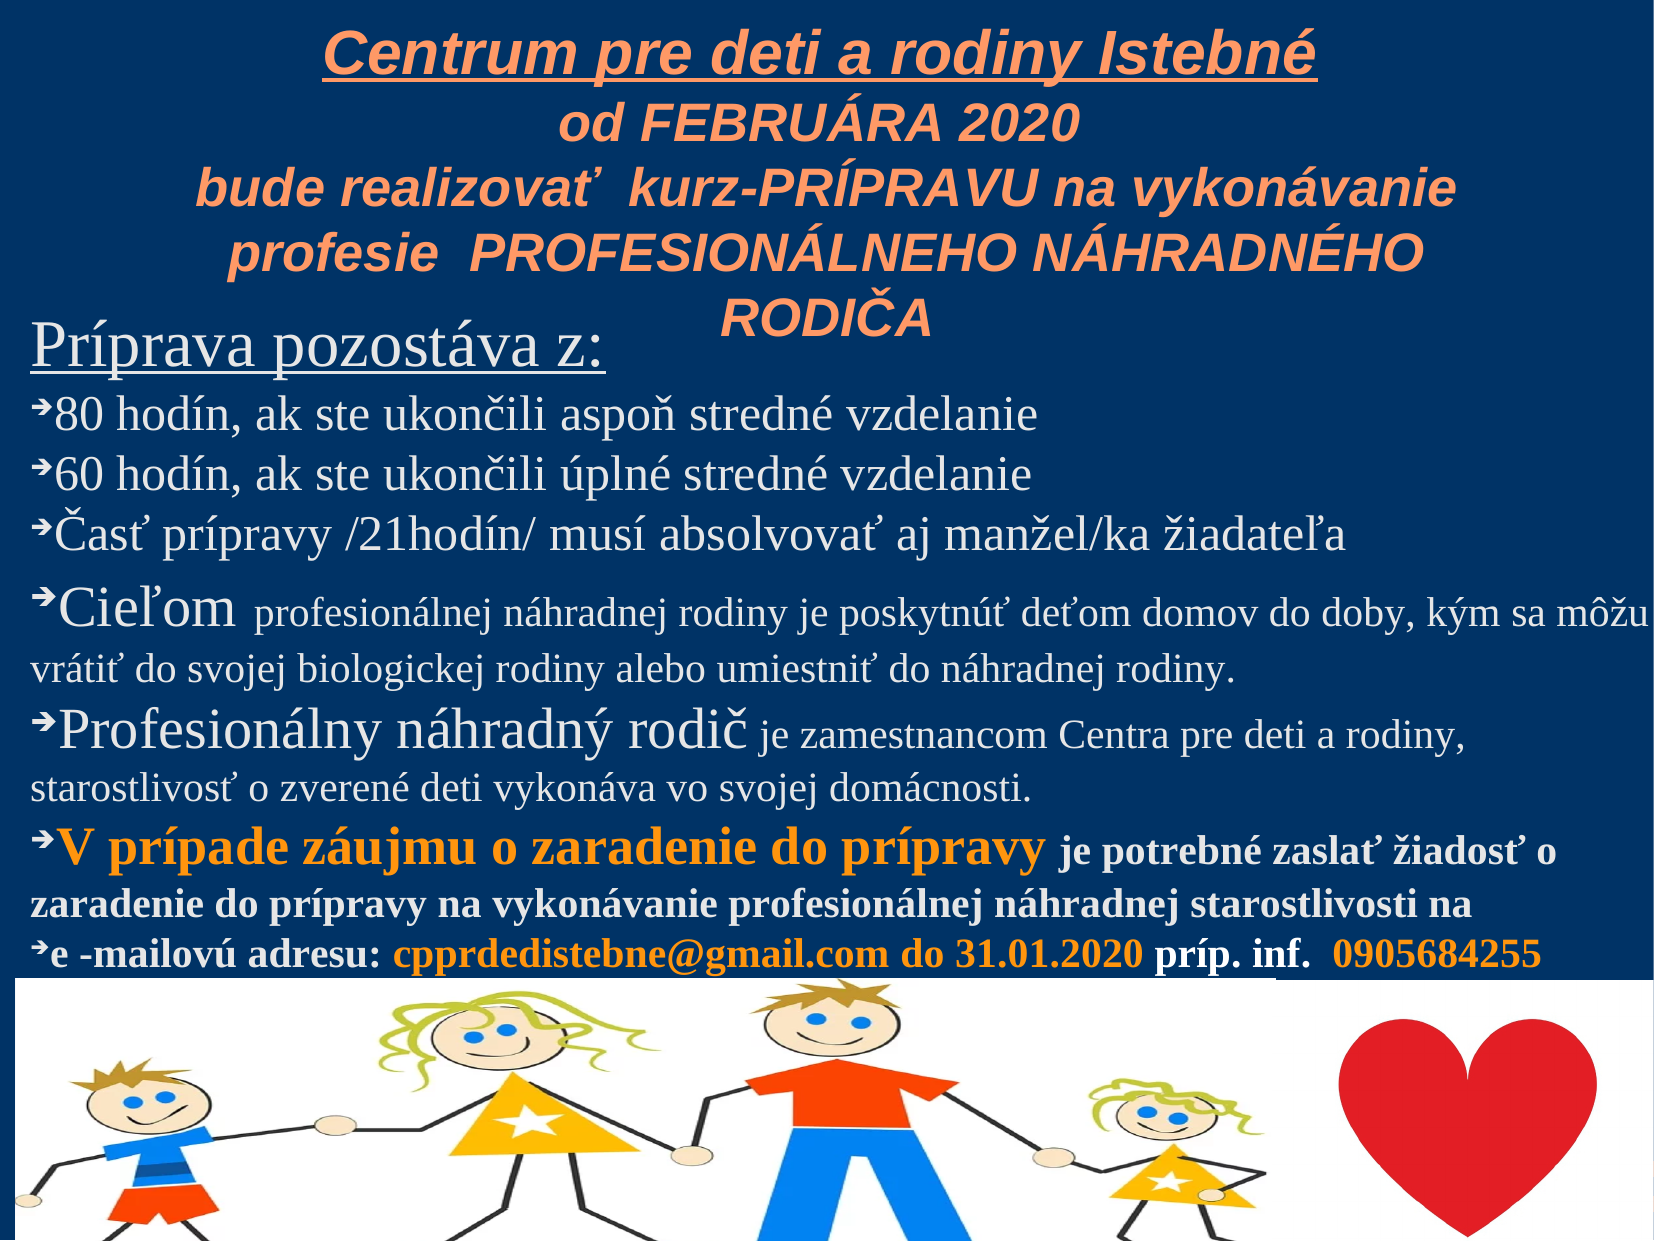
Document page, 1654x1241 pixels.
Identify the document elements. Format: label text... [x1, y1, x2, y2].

list Príprava pozostáva z: 80 hodín, ak ste ukončili aspoň stredné vzdelanie 60 hodín, ak ste ukončili úplné stredné vzdelanie Časť prípravy /21hodín/ musí absolvovať aj manžel/ka žiadateľa Cieľom profesionálnej náhradnej rodiny je poskytnúť deťom domov do doby, kým sa môžu vrátiť do svojej biologickej rodiny alebo umiestniť do náhradnej rodiny. Profesionálny náhradný rodič je zamestnancom Centra pre deti a rodiny, starostlivosť o zverené deti vykonáva vo svojej domácnosti. V prípade záujmu o zaradenie do prípravy je potrebné zaslať žiadosť o zaradenie do prípravy na vykonávanie profesionálnej náhradnej starostlivosti na e -mailovú adresu: cpprdedistebne@gmail.com do 31.01.2020 príp. inf. 0905684255 [30, 300, 1654, 980]
picture [14, 977, 1654, 1241]
title Centrum pre deti a rodiny Istebné od FEBRUÁRA 2020 bude realizovať kurz-PRÍPRAVU na vykonávanie profesie PROFESIONÁLNEHO NÁHRADNÉHO RODIČA [121, 12, 1534, 300]
